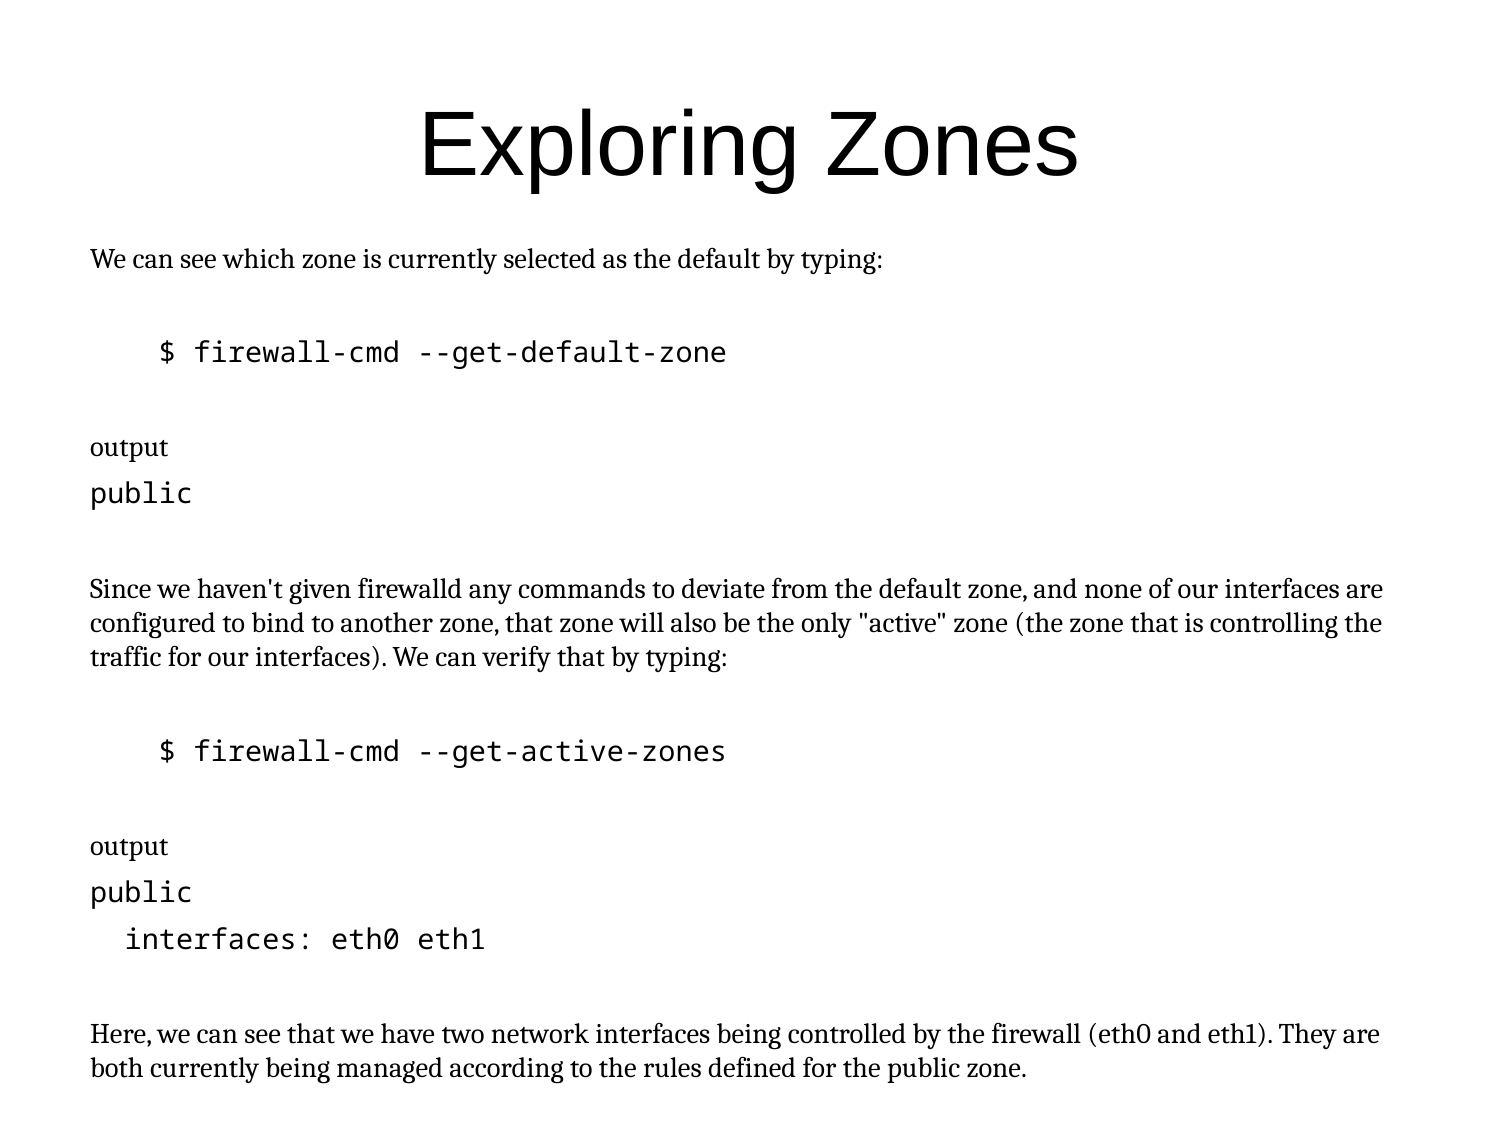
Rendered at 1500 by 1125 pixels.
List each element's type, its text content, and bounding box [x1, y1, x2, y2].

list We can see which zone is currently selected as the default by typing: $ firewall-cmd --get-default-zone output public Since we haven't given firewalld any commands to deviate from the default zone, and none of our interfaces are configured to bind to another zone, that zone will also be the only "active" zone (the zone that is controlling the traffic for our interfaces). We can verify that by typing: $ firewall-cmd --get-active-zones output public interfaces: eth0 eth1 Here, we can see that we have two network interfaces being controlled by the firewall (eth0 and eth1). They are both currently being managed according to the rules defined for the public zone. [75, 232, 1425, 1096]
title Exploring Zones [75, 45, 1425, 232]
